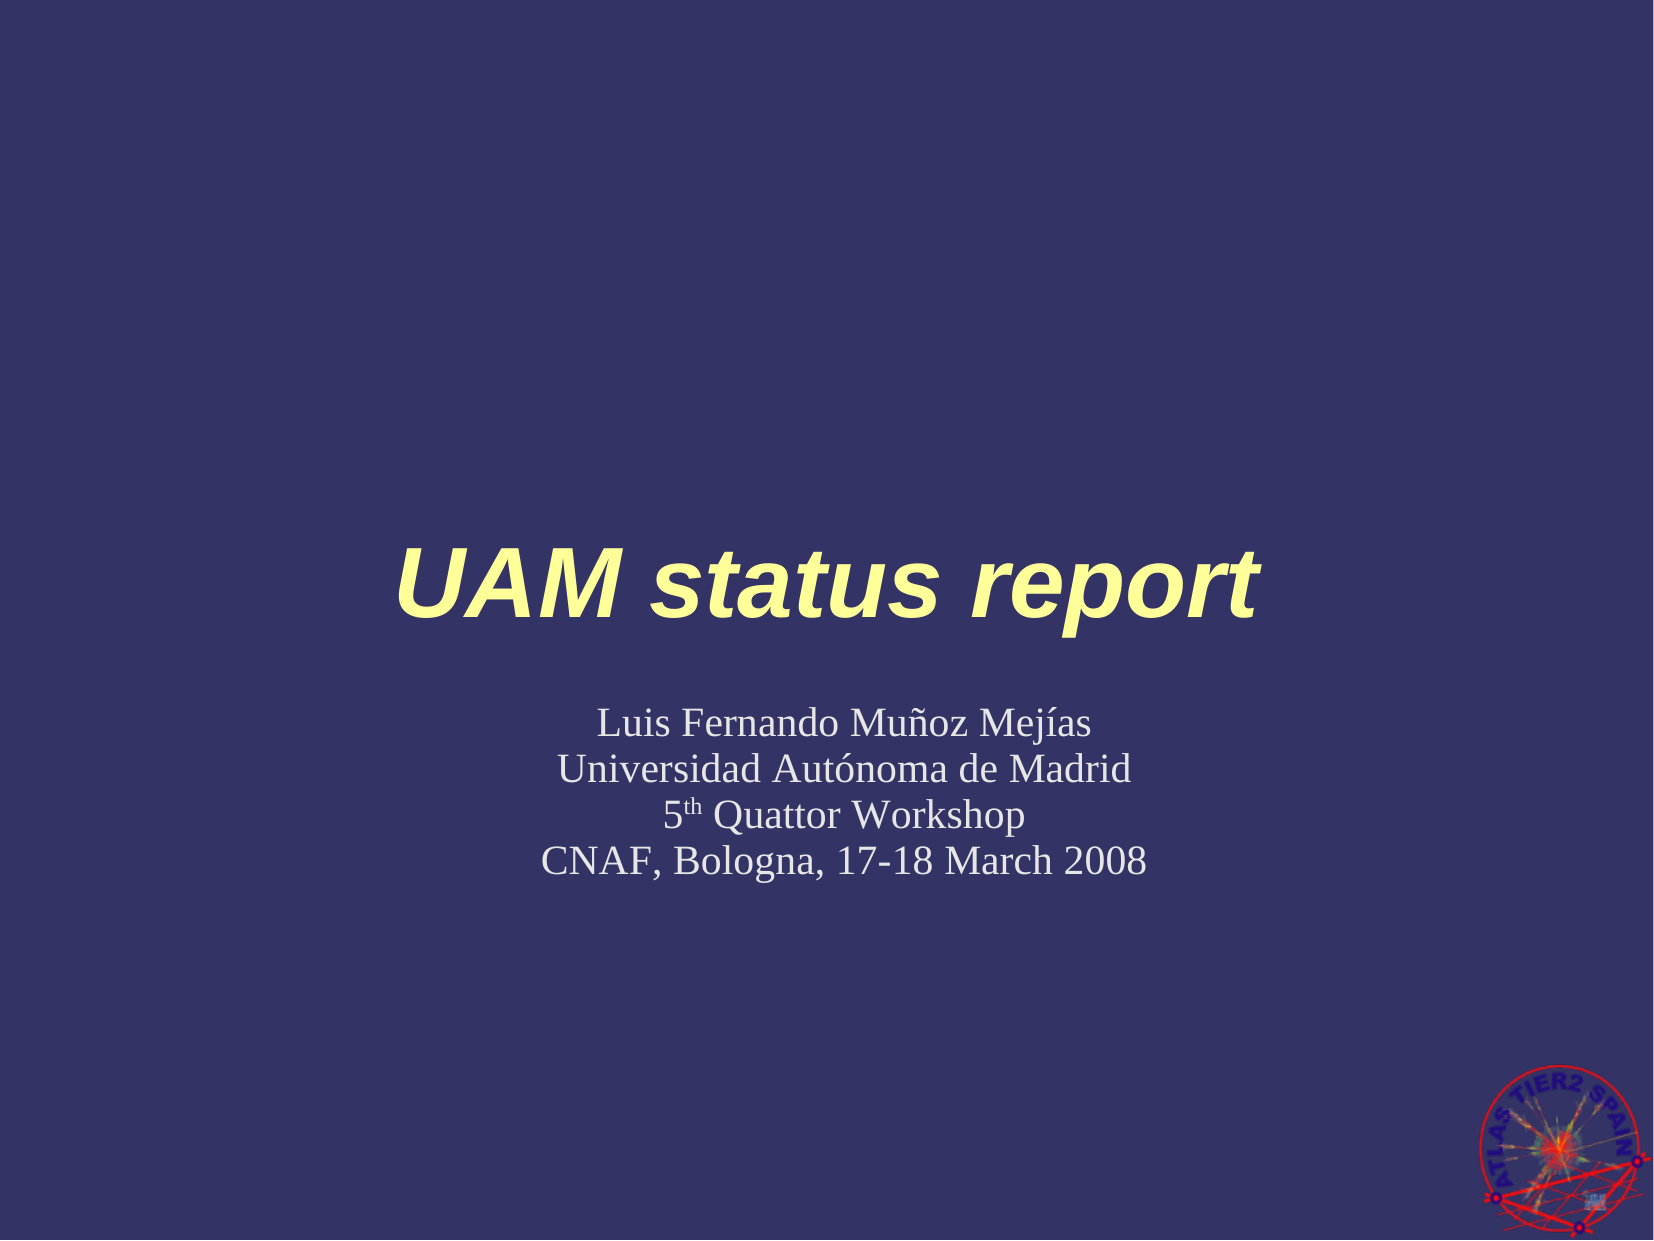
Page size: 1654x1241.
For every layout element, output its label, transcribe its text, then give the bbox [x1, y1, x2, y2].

subtitle Luis Fernando Muñoz Mejías Universidad Autónoma de Madrid 5th Quattor Workshop CNAF, Bologna, 17-18 March 2008 [131, 637, 1523, 945]
picture [1476, 1062, 1654, 1241]
title UAM status report [120, 479, 1533, 687]
